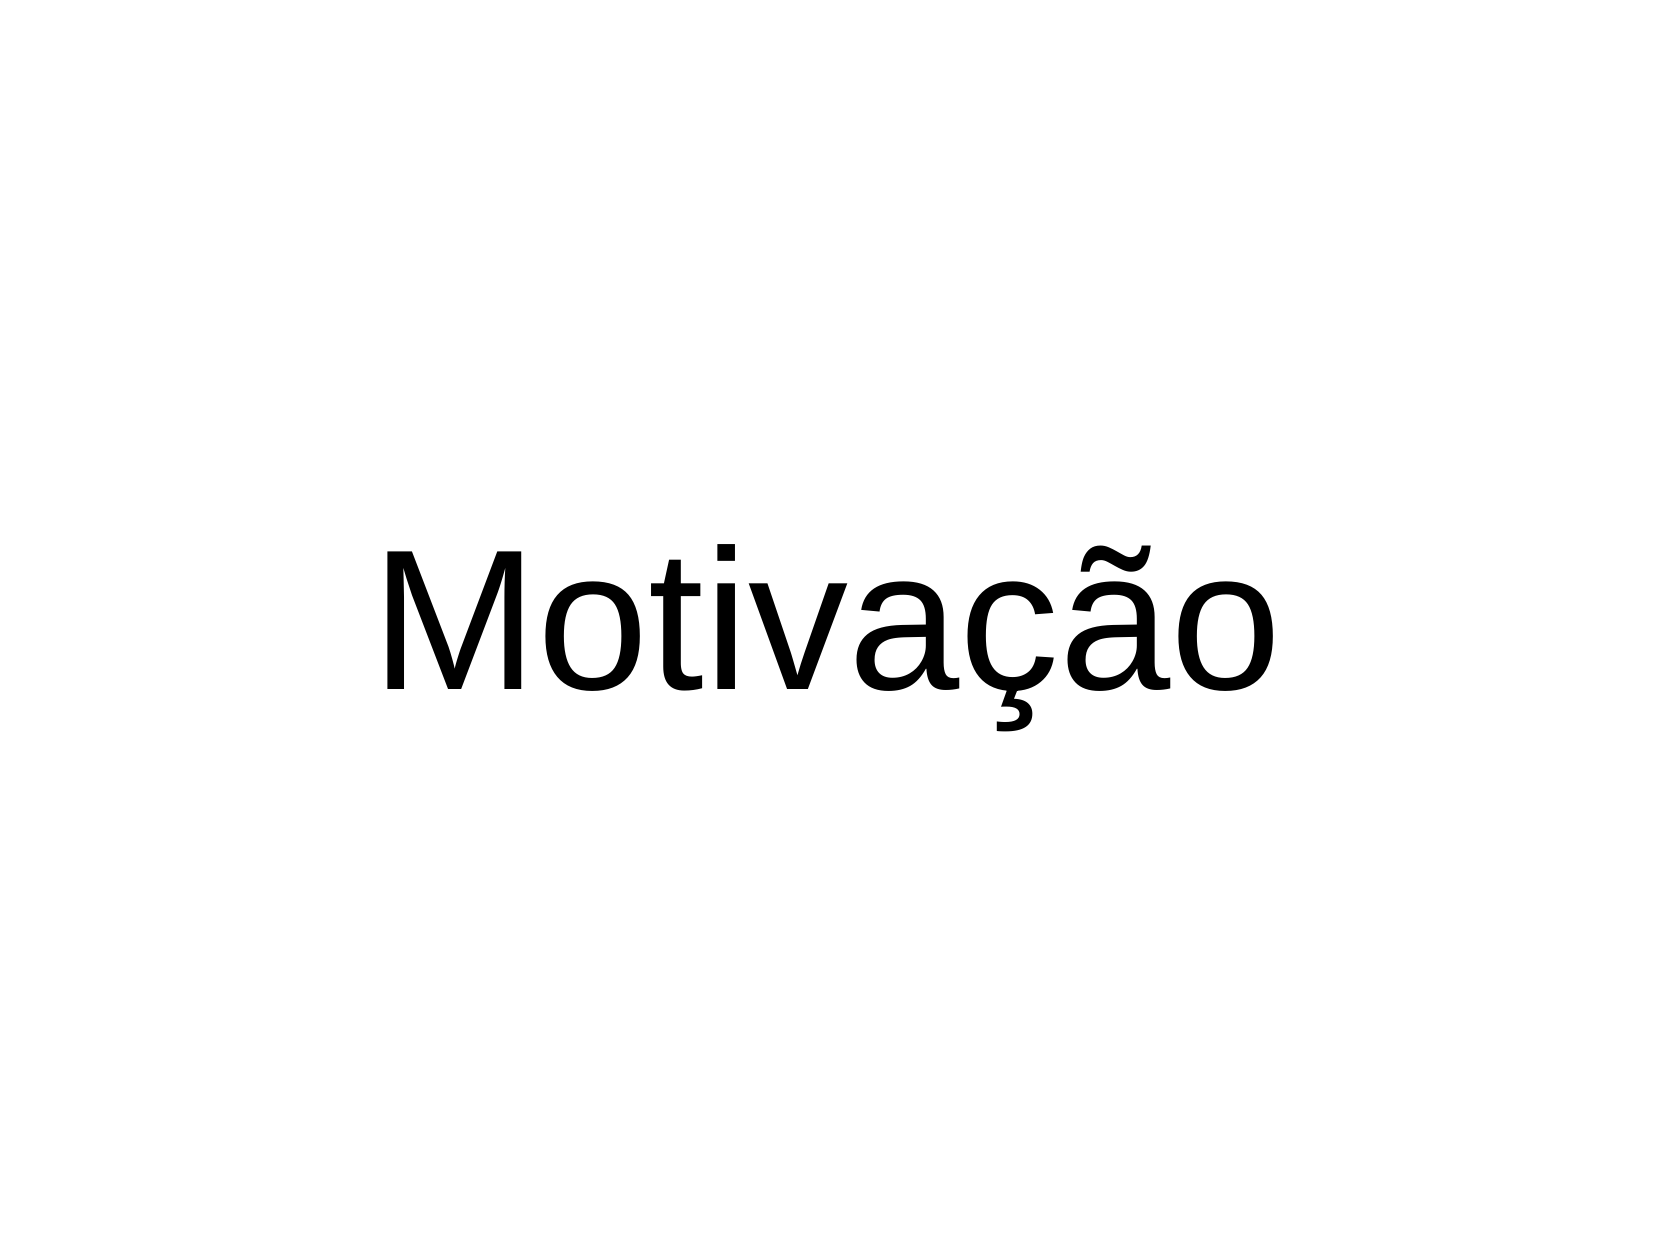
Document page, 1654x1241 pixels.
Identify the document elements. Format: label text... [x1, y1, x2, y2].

subtitle Motivação [82, 140, 1571, 1101]
